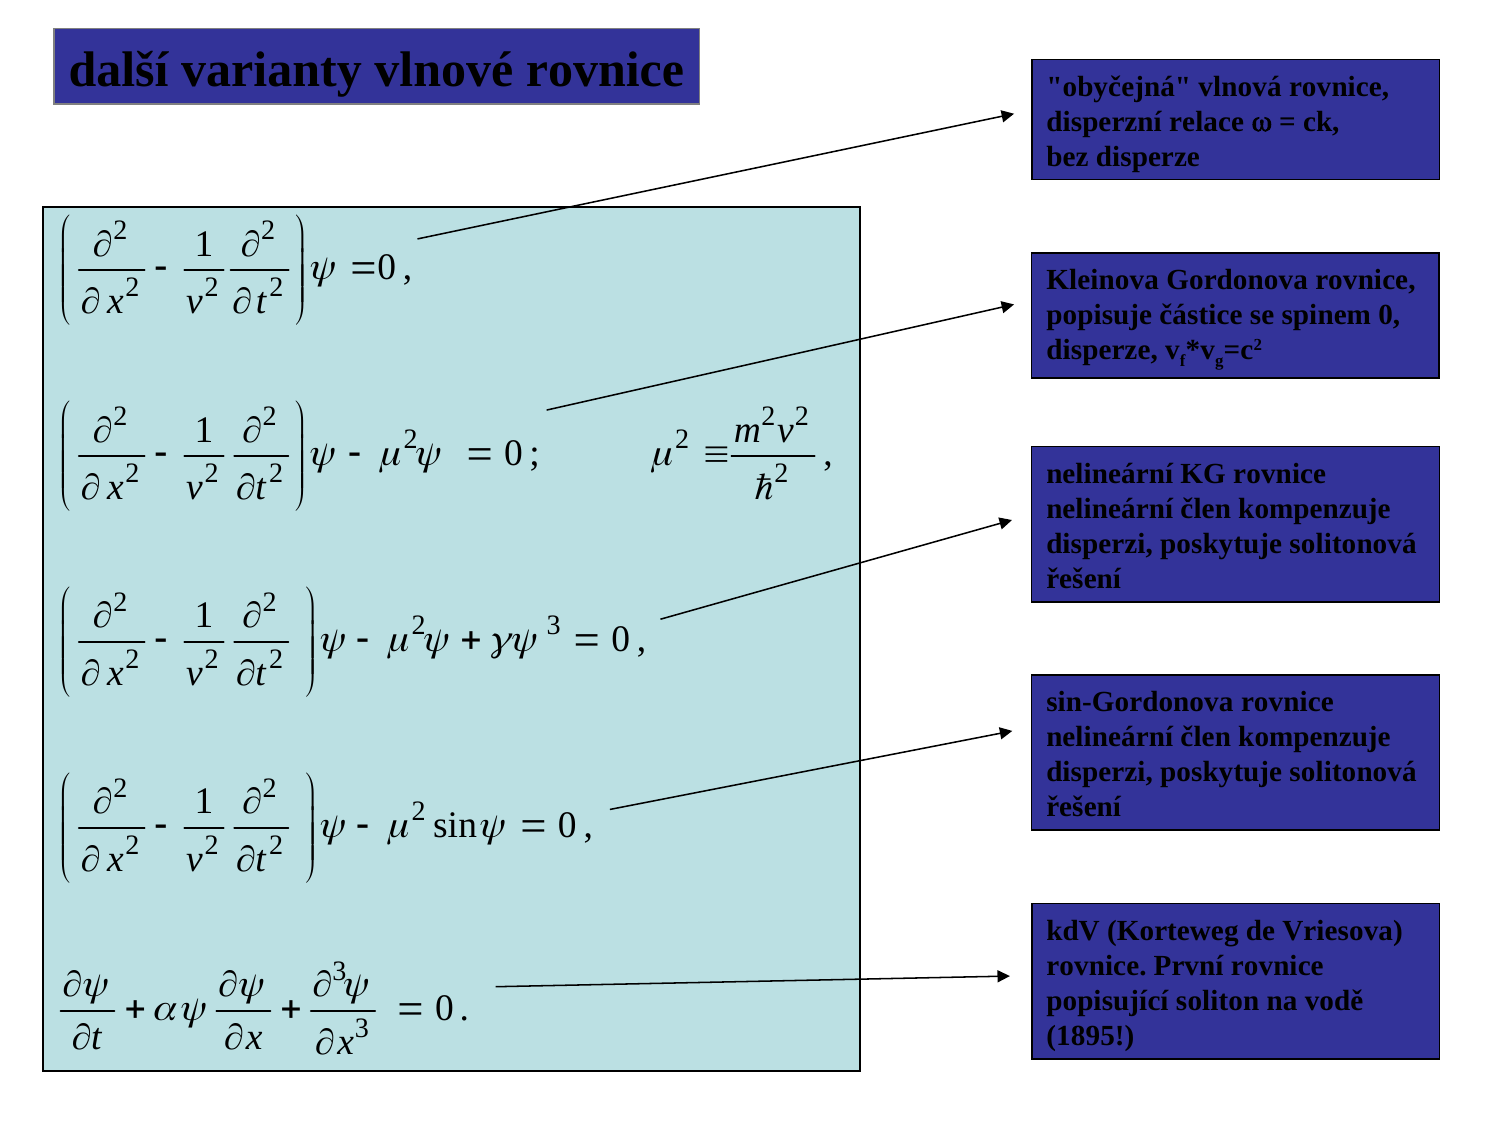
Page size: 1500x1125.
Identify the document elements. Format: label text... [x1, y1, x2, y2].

text_box Kleinova Gordonova rovnice, popisuje částice se spinem 0, disperze, vf*vg=c2 [1031, 252, 1439, 379]
text_box sin-Gordonova rovnice nelineární člen kompenzuje disperzi, poskytuje solitonová řešení [1031, 674, 1440, 831]
text_box "obyčejná" vlnová rovnice, disperzní relace  = ck, bez disperze [1031, 59, 1440, 180]
text_box nelineární KG rovnice nelineární člen kompenzuje disperzi, poskytuje solitonová řešení [1031, 446, 1440, 602]
chart [43, 207, 860, 1071]
text_box kdV (Korteweg de Vriesova) rovnice. První rovnice popisující soliton na vodě (1895!) [1031, 903, 1440, 1059]
text_box další varianty vlnové rovnice [53, 28, 700, 104]
